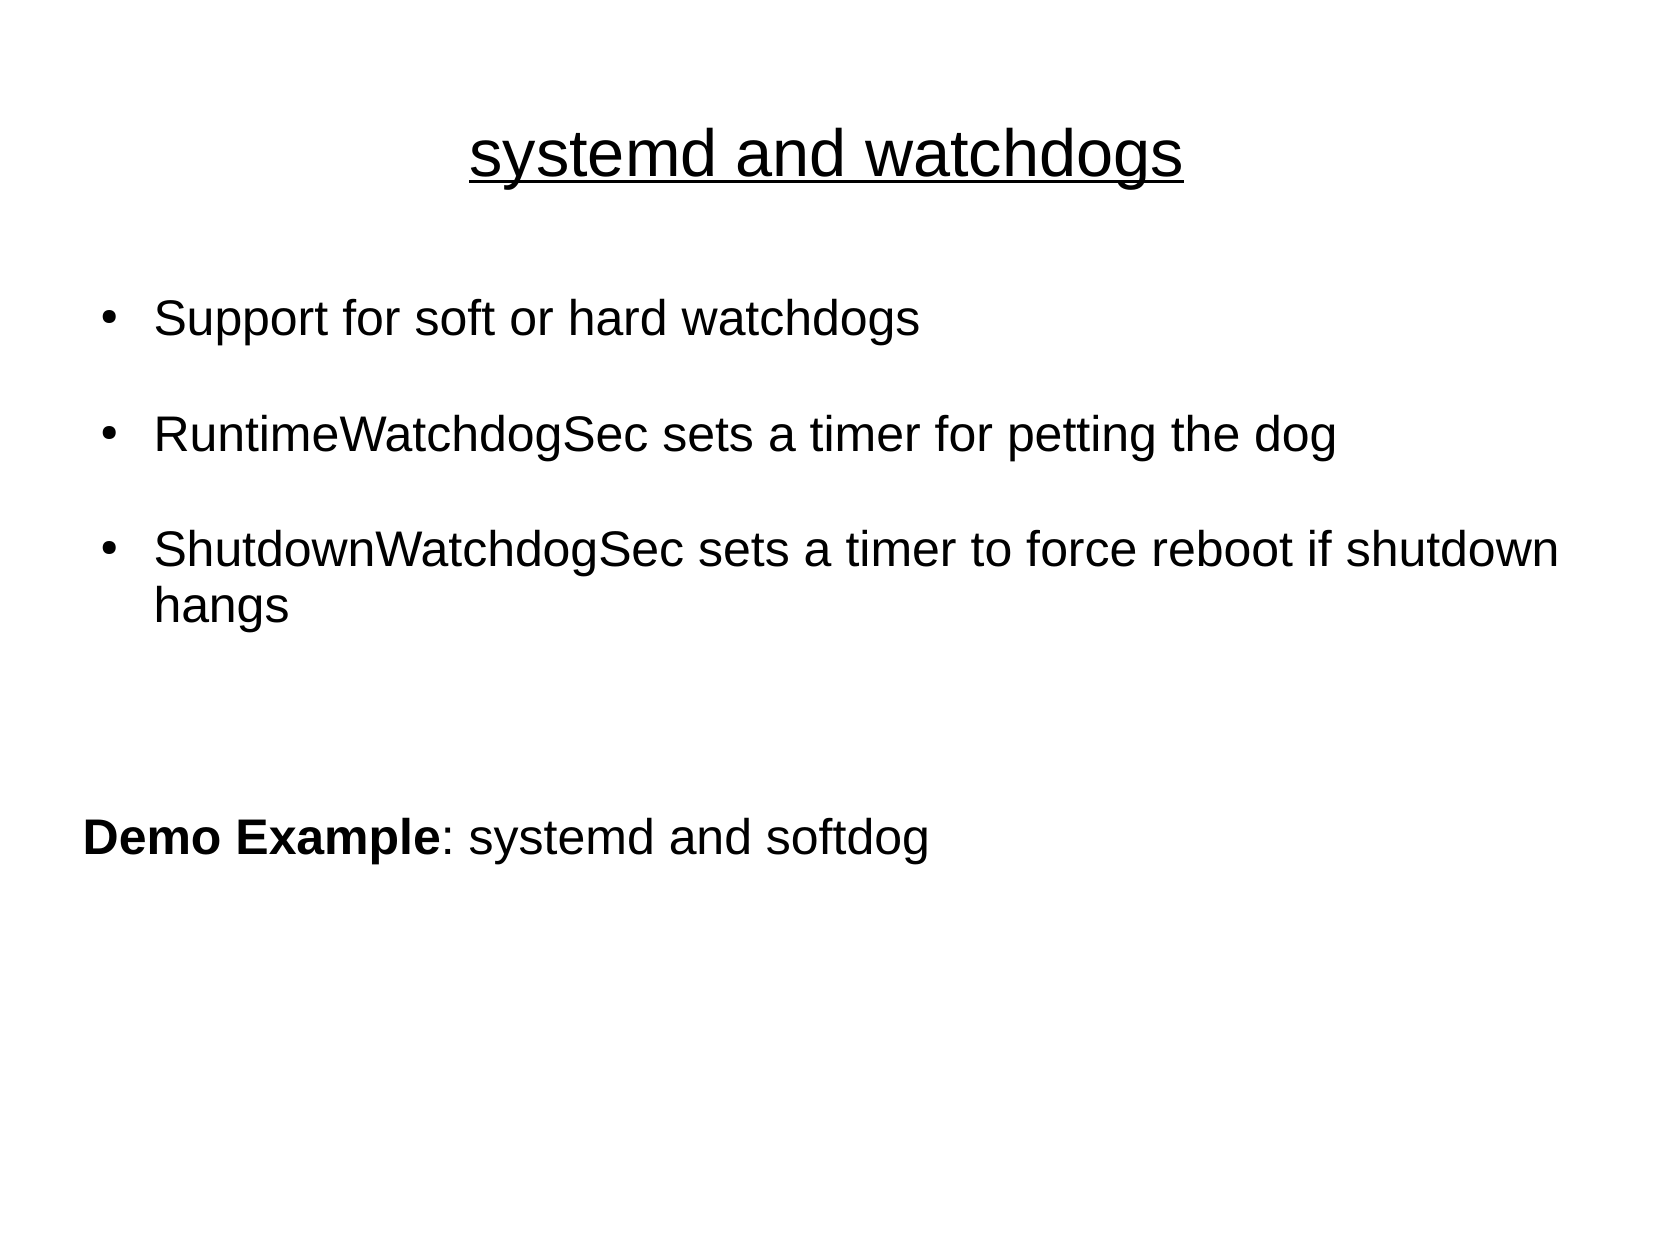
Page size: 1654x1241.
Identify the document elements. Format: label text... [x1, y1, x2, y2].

title systemd and watchdogs [82, 49, 1571, 257]
list Support for soft or hard watchdogs RuntimeWatchdogSec sets a timer for petting the dog ShutdownWatchdogSec sets a timer to force reboot if shutdown hangs Demo Example: systemd and softdog [82, 290, 1571, 1010]
